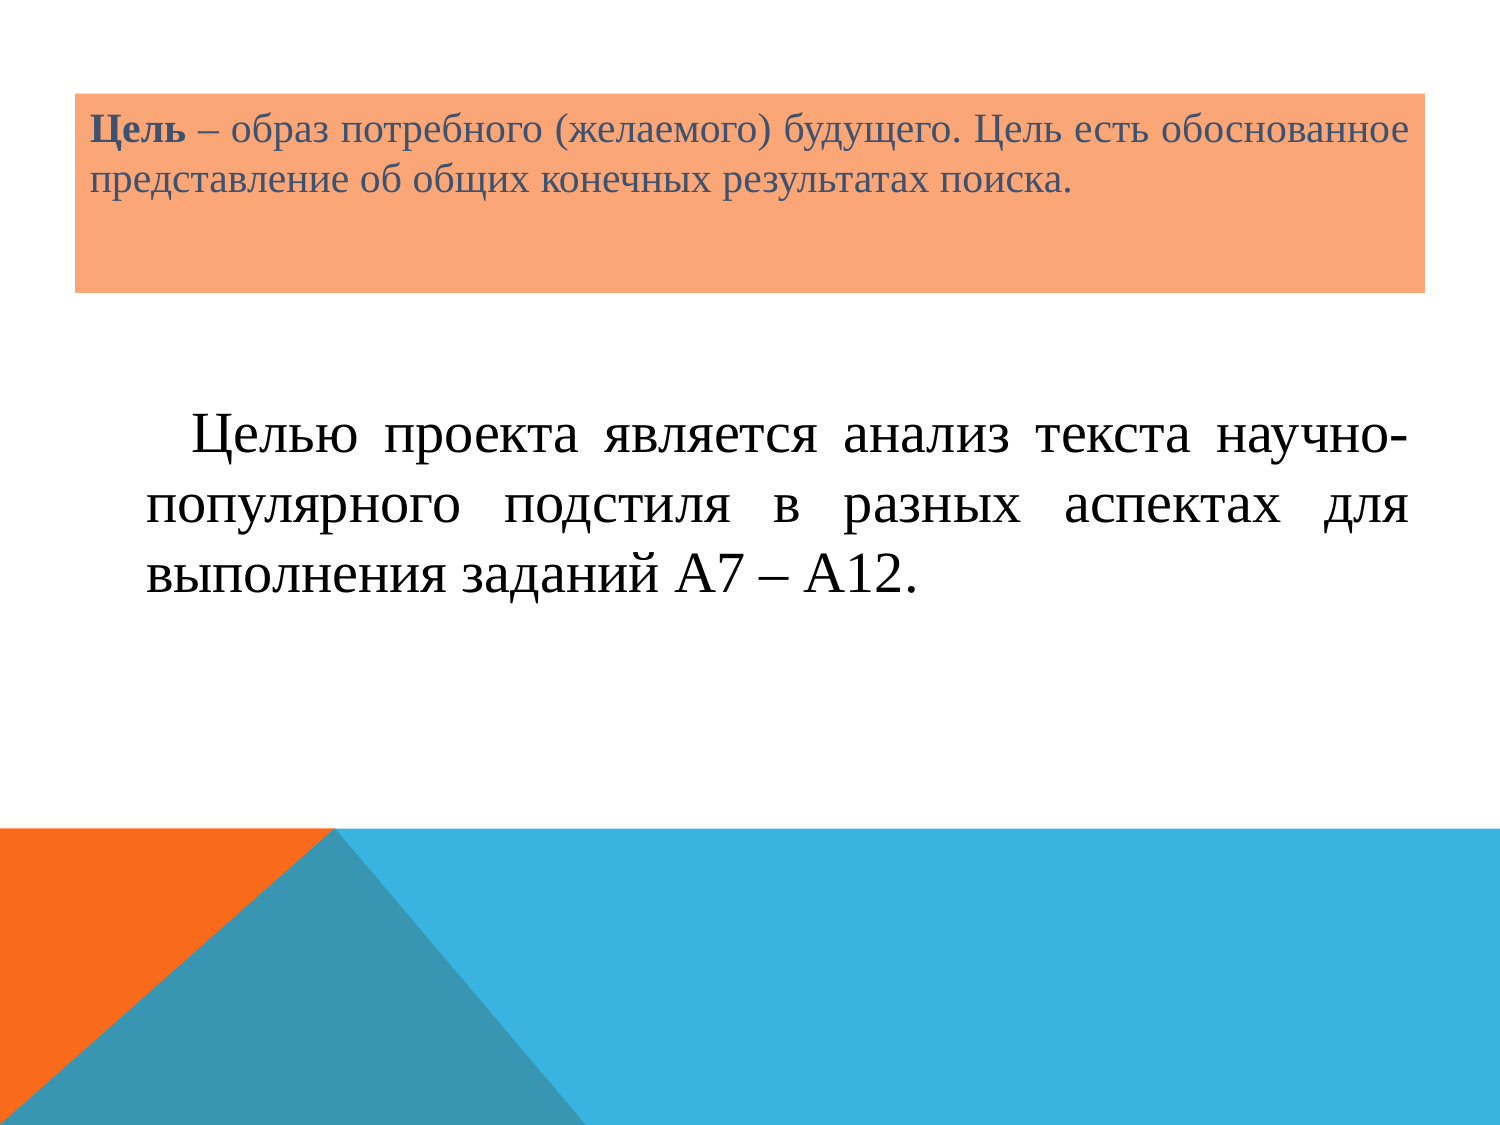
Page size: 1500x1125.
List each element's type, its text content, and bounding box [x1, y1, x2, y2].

list Целью проекта является анализ текста научно-популярного подстиля в разных аспектах для выполнения заданий А7 – А12. [75, 386, 1425, 692]
title Цель – образ потребного (желаемого) будущего. Цель есть обоснованное представление об общих конечных результатах поиска. [75, 93, 1425, 293]
